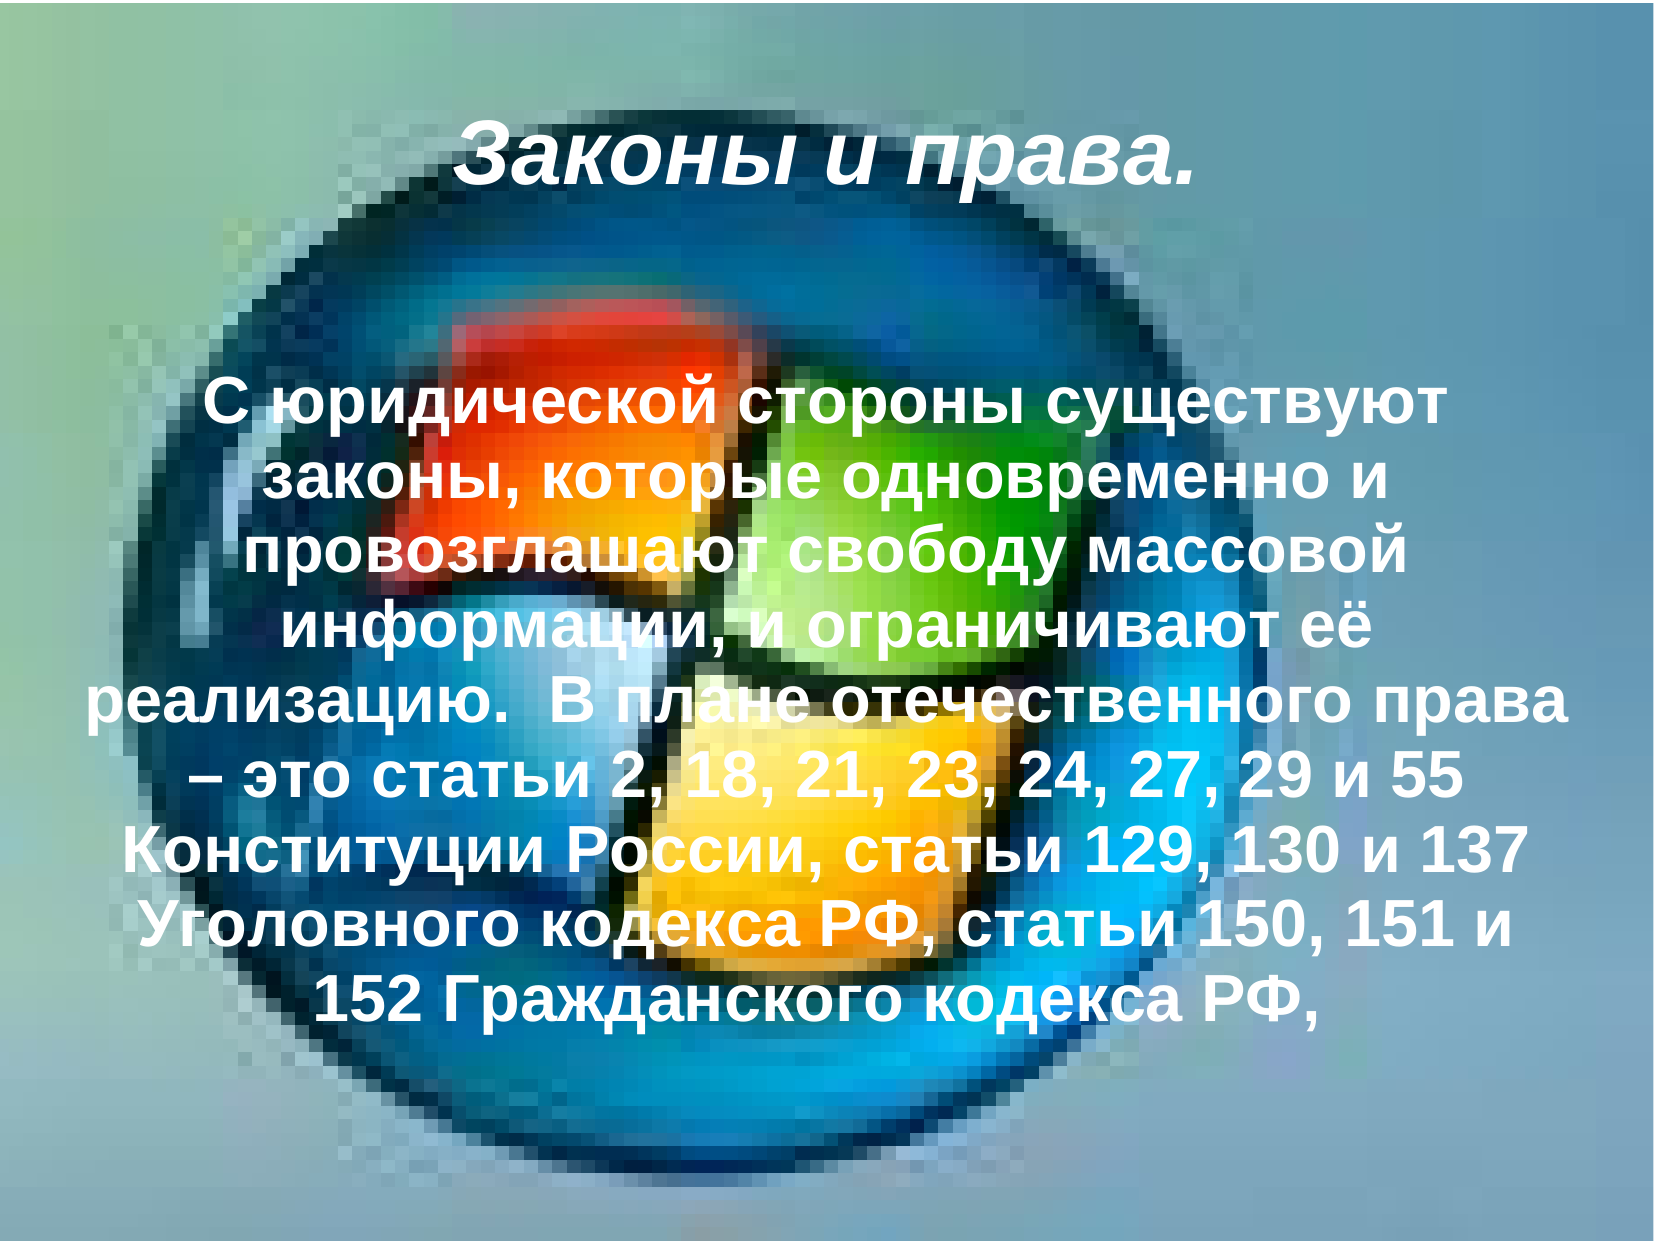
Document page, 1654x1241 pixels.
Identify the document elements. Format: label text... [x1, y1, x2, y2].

subtitle С юридической стороны существуют законы, которые одновременно и провозглашают свободу массовой информации, и ограничивают её реализацию. В плане отечественного права – это статьи 2, 18, 21, 23, 24, 27, 29 и 55 Конституции России, статьи 129, 130 и 137 Уголовного кодекса РФ, статьи 150, 151 и 152 Гражданского кодекса РФ, [82, 297, 1571, 1102]
title Законы и права. [82, 56, 1571, 250]
picture [0, 3, 1654, 1241]
